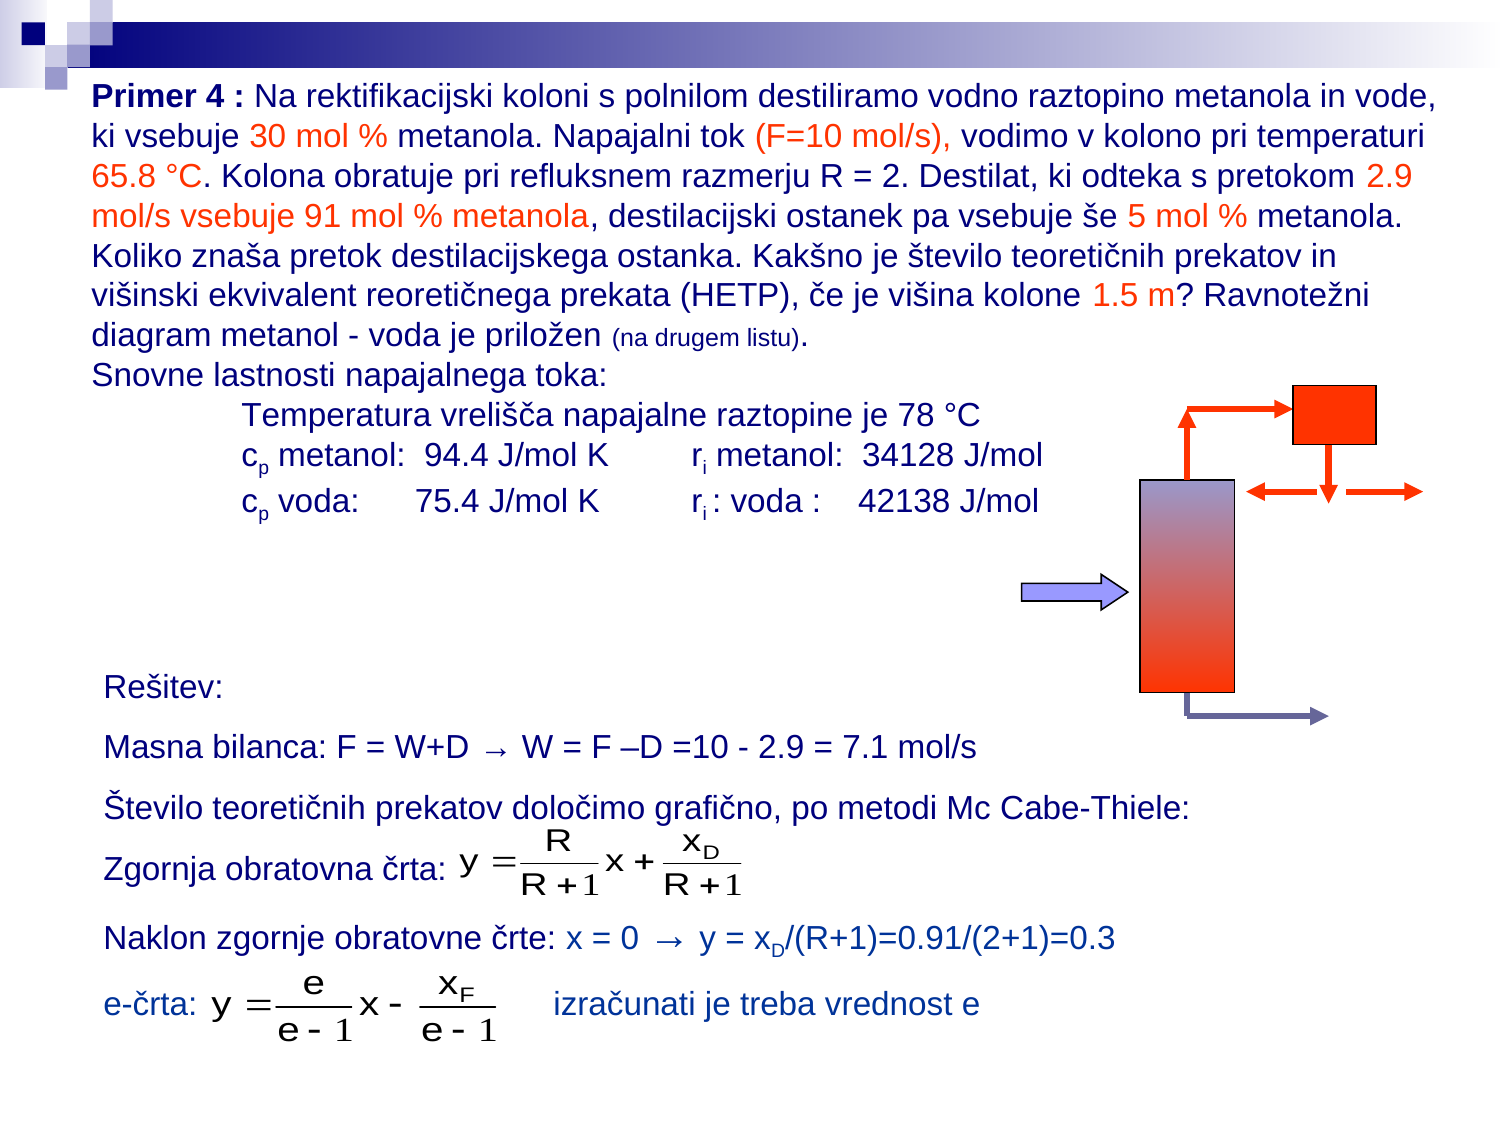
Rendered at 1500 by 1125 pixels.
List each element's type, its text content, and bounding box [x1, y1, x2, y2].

text_box [1139, 479, 1235, 693]
text_box Primer 4 : Na rektifikacijski koloni s polnilom destiliramo vodno raztopino metanola in vode, ki vsebuje 30 mol % metanola. Napajalni tok (F=10 mol/s), vodimo v kolono pri temperaturi 65.8 °C. Kolona obratuje pri refluksnem razmerju R = 2. Destilat, ki odteka s pretokom 2.9 mol/s vsebuje 91 mol % metanola, destilacijski ostanek pa vsebuje še 5 mol % metanola. Koliko znaša pretok destilacijskega ostanka. Kakšno je število teoretičnih prekatov in višinski ekvivalent reoretičnega prekata (HETP), če je višina kolone 1.5 m? Ravnotežni diagram metanol - voda je priložen (na drugem listu). Snovne lastnosti napajalnega toka: Temperatura vrelišča napajalne raztopine je 78 °C cp metanol: 94.4 J/mol K ri metanol: 34128 J/mol cp voda: 75.4 J/mol K ri : voda : 42138 J/mol [76, 66, 1471, 532]
text_box Rešitev: Masna bilanca: F = W+D → W = F –D =10 - 2.9 = 7.1 mol/s Število teoretičnih prekatov določimo grafično, po metodi Mc Cabe-Thiele: Zgornja obratovna črta: Naklon zgornje obratovne črte: x = 0 → y = xD/(R+1)=0.91/(2+1)=0.3 e-črta: izračunati je treba vrednost e [88, 657, 1341, 1091]
text_box [1021, 574, 1128, 610]
chart [454, 822, 748, 901]
chart [206, 962, 502, 1047]
text_box [1293, 385, 1377, 445]
